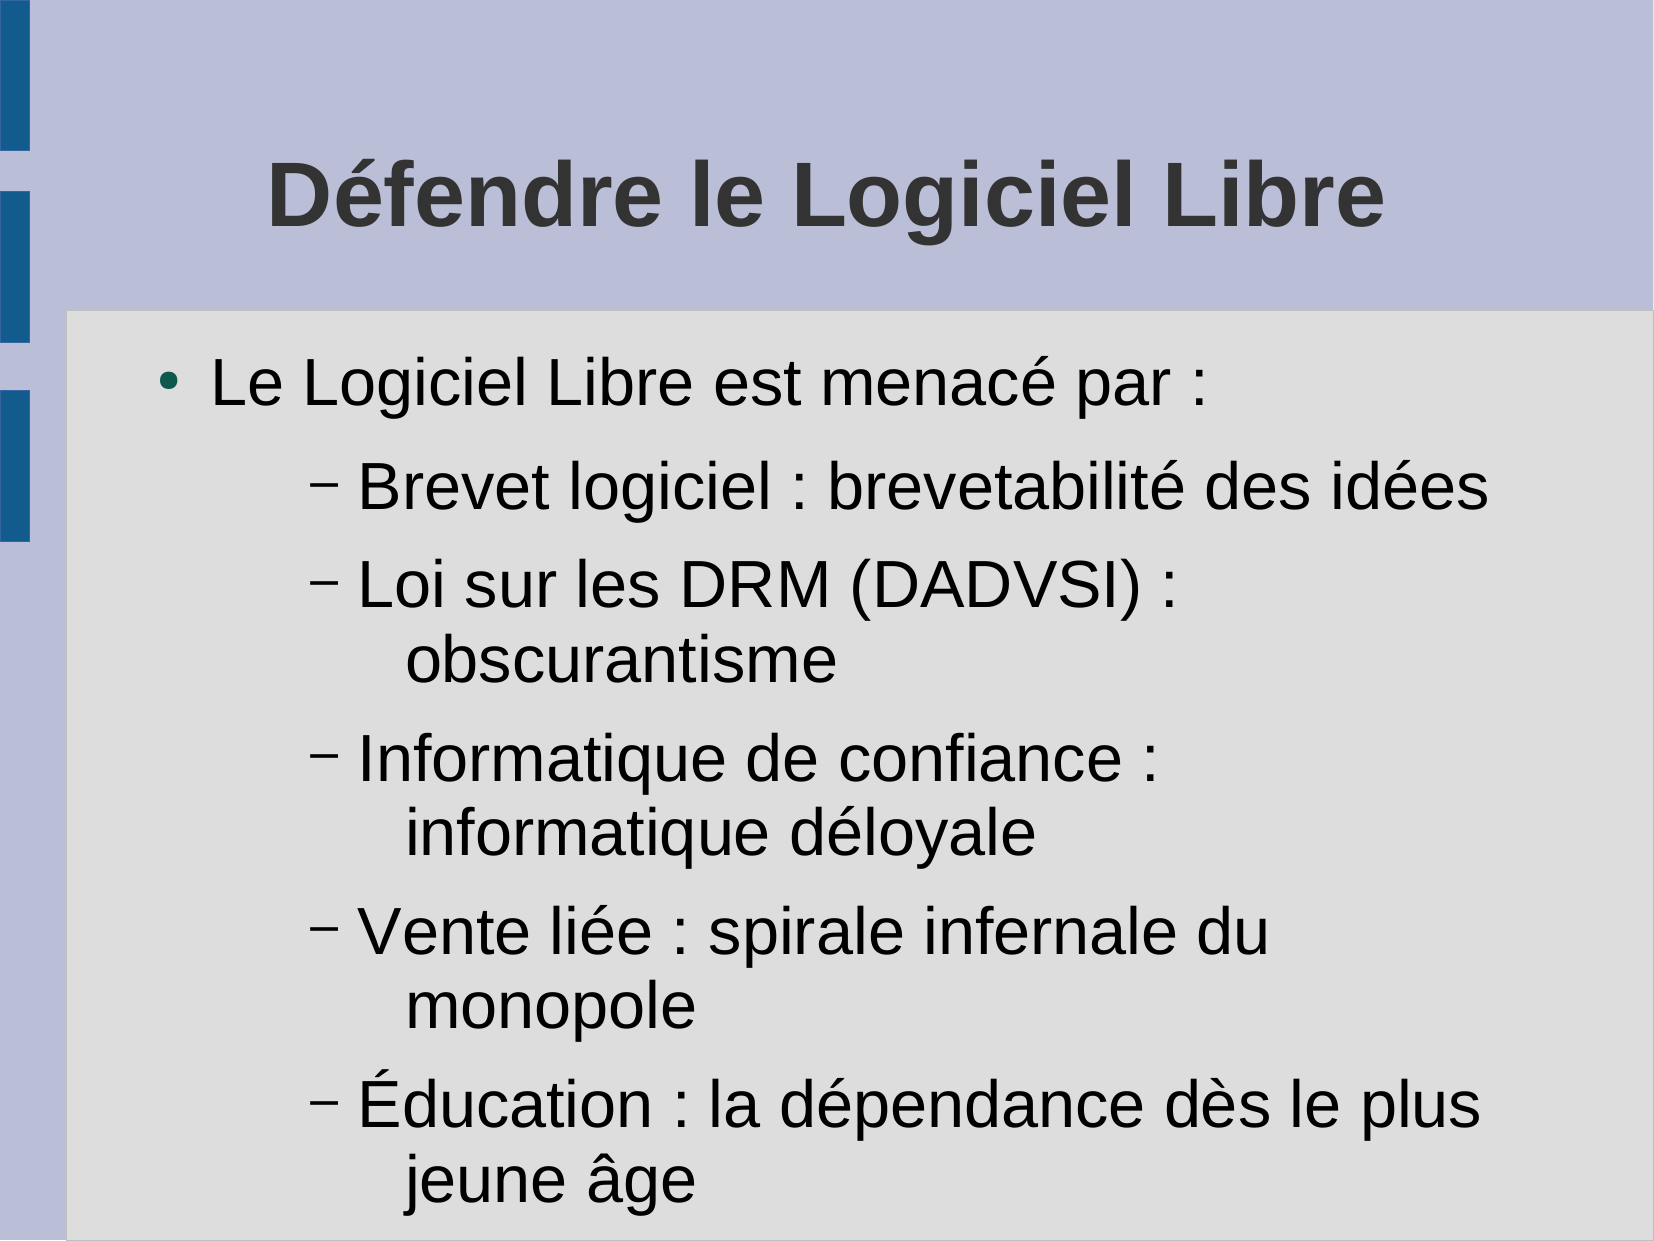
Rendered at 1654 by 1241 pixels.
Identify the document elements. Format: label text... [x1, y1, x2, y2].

list Le Logiciel Libre est menacé par : Brevet logiciel : brevetabilité des idées Loi sur les DRM (DADVSI) : obscurantisme Informatique de confiance : informatique déloyale Vente liée : spirale infernale du monopole Éducation : la dépendance dès le plus jeune âge [121, 344, 1534, 1127]
title Défendre le Logiciel Libre [121, 91, 1534, 299]
